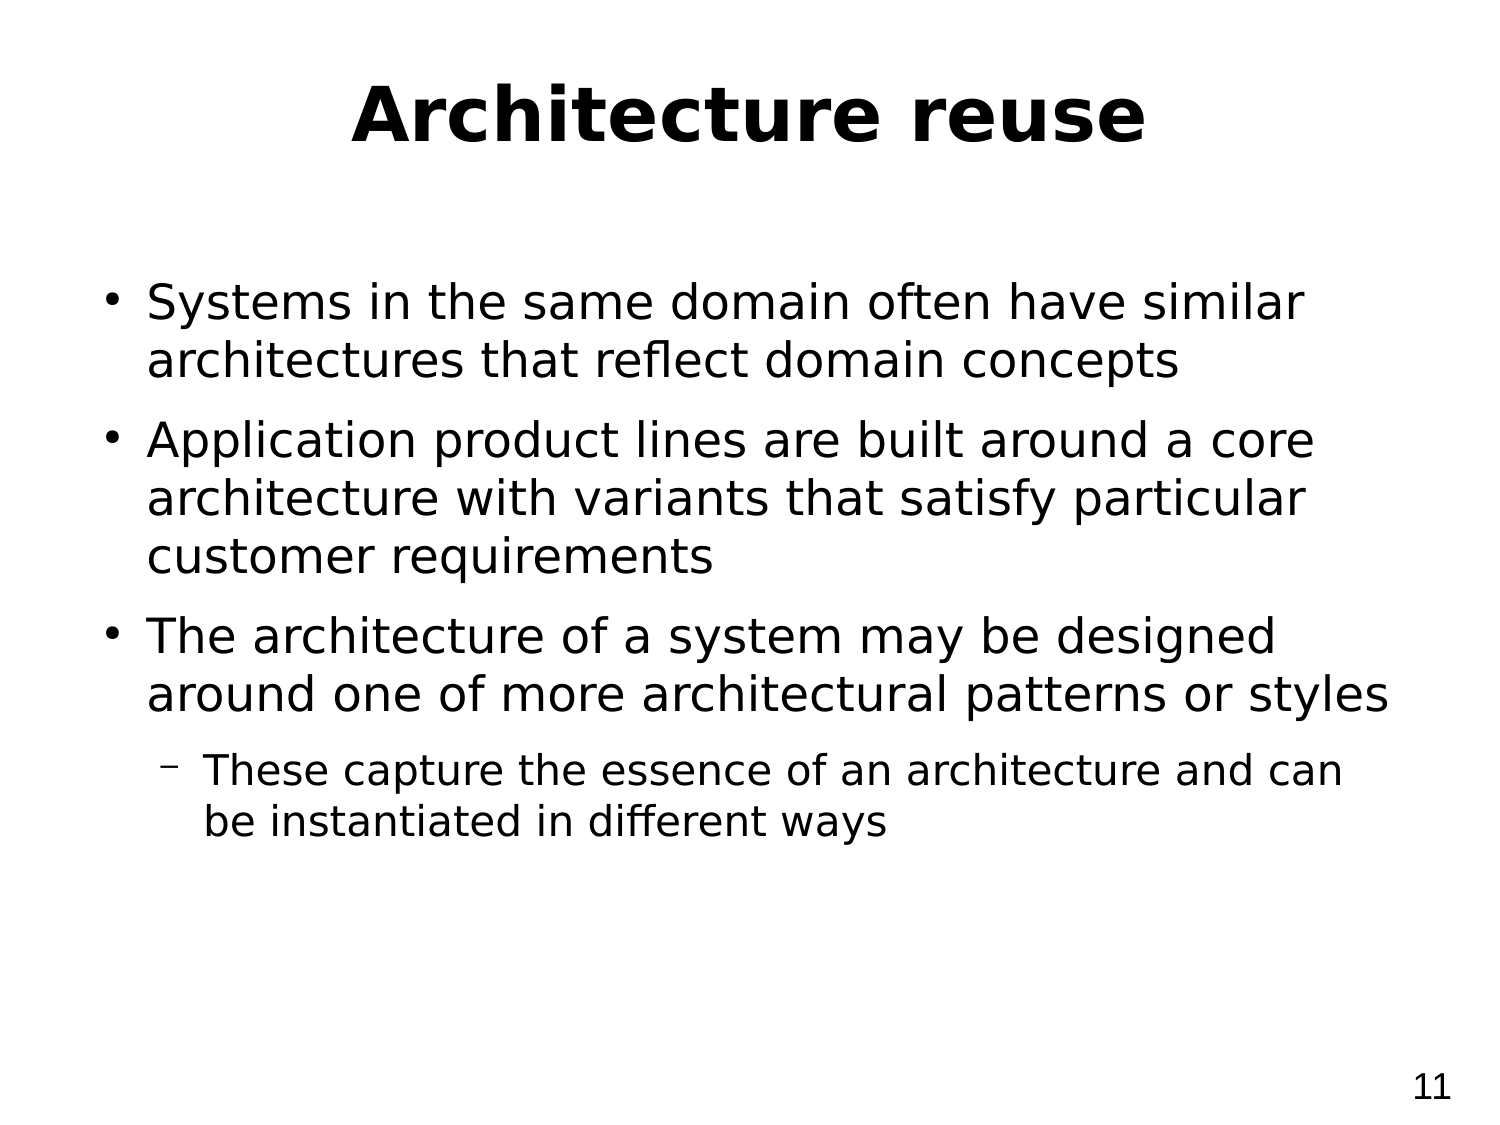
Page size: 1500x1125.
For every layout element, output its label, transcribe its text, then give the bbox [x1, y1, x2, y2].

list Systems in the same domain often have similar architectures that reflect domain concepts Application product lines are built around a core architecture with variants that satisfy particular customer requirements The architecture of a system may be designed around one of more architectural patterns or styles These capture the essence of an architecture and can be instantiated in different ways [75, 263, 1425, 916]
title Architecture reuse [75, 44, 1425, 177]
